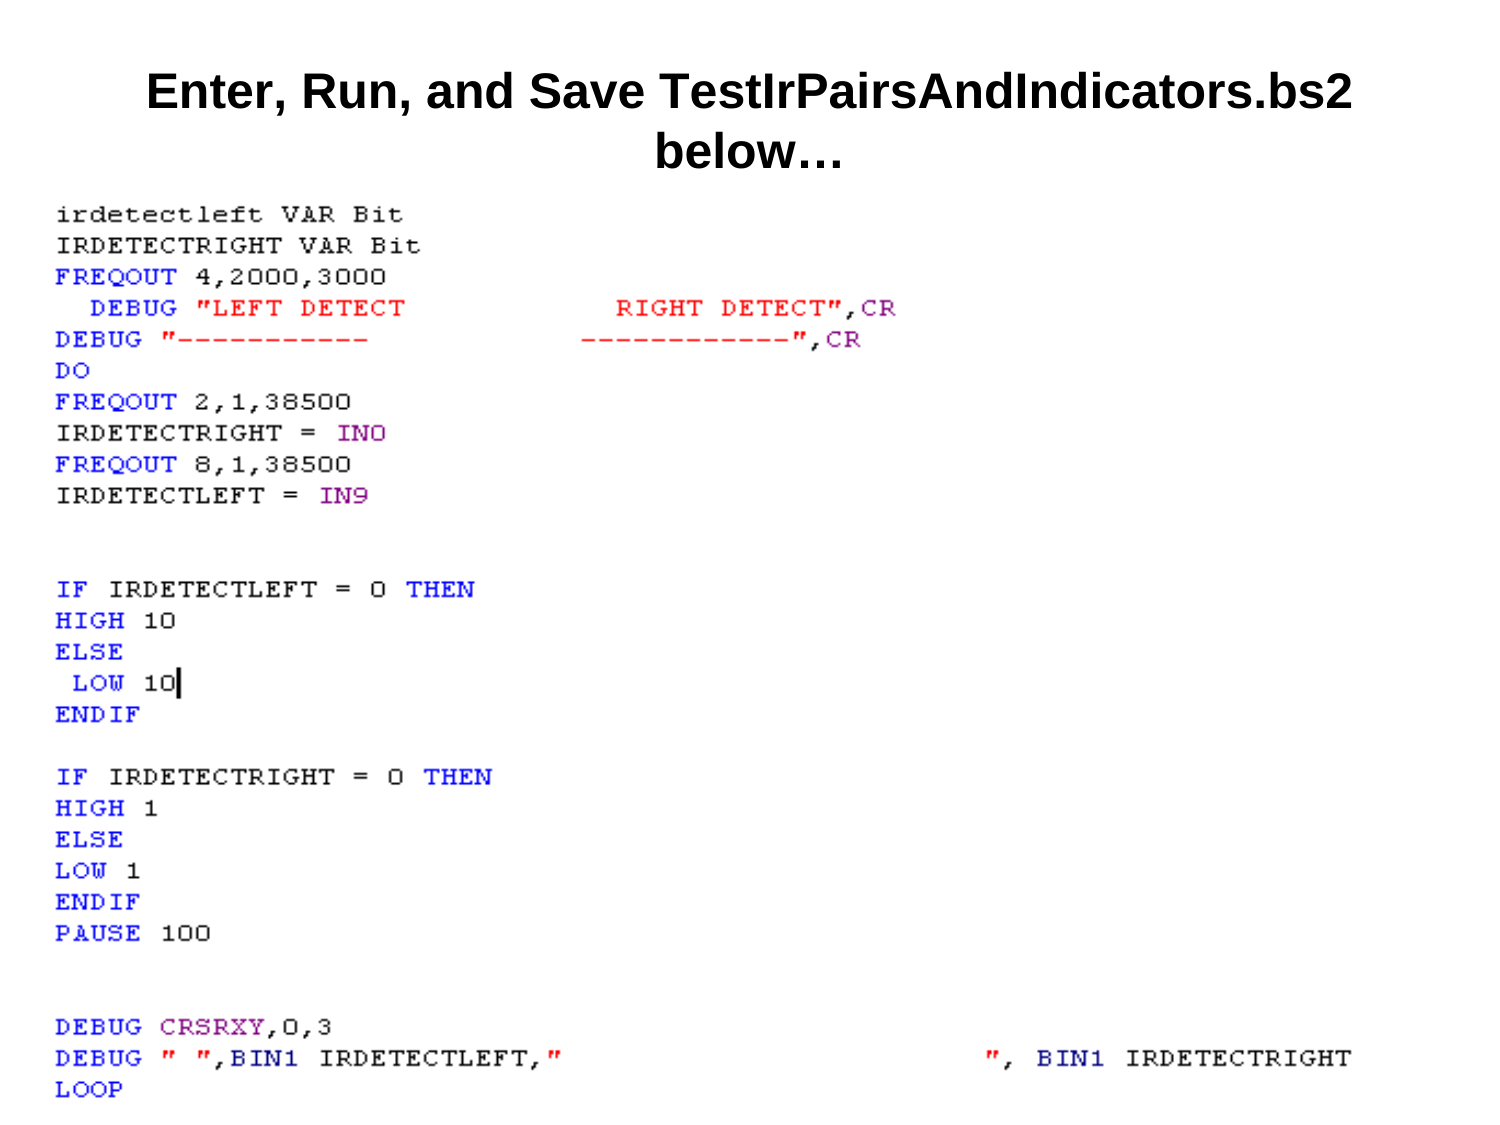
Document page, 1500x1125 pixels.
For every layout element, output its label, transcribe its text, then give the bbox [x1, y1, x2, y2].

title Enter, Run, and Save TestIrPairsAndIndicators.bs2 below… [75, 24, 1426, 199]
picture [50, 199, 1426, 1125]
